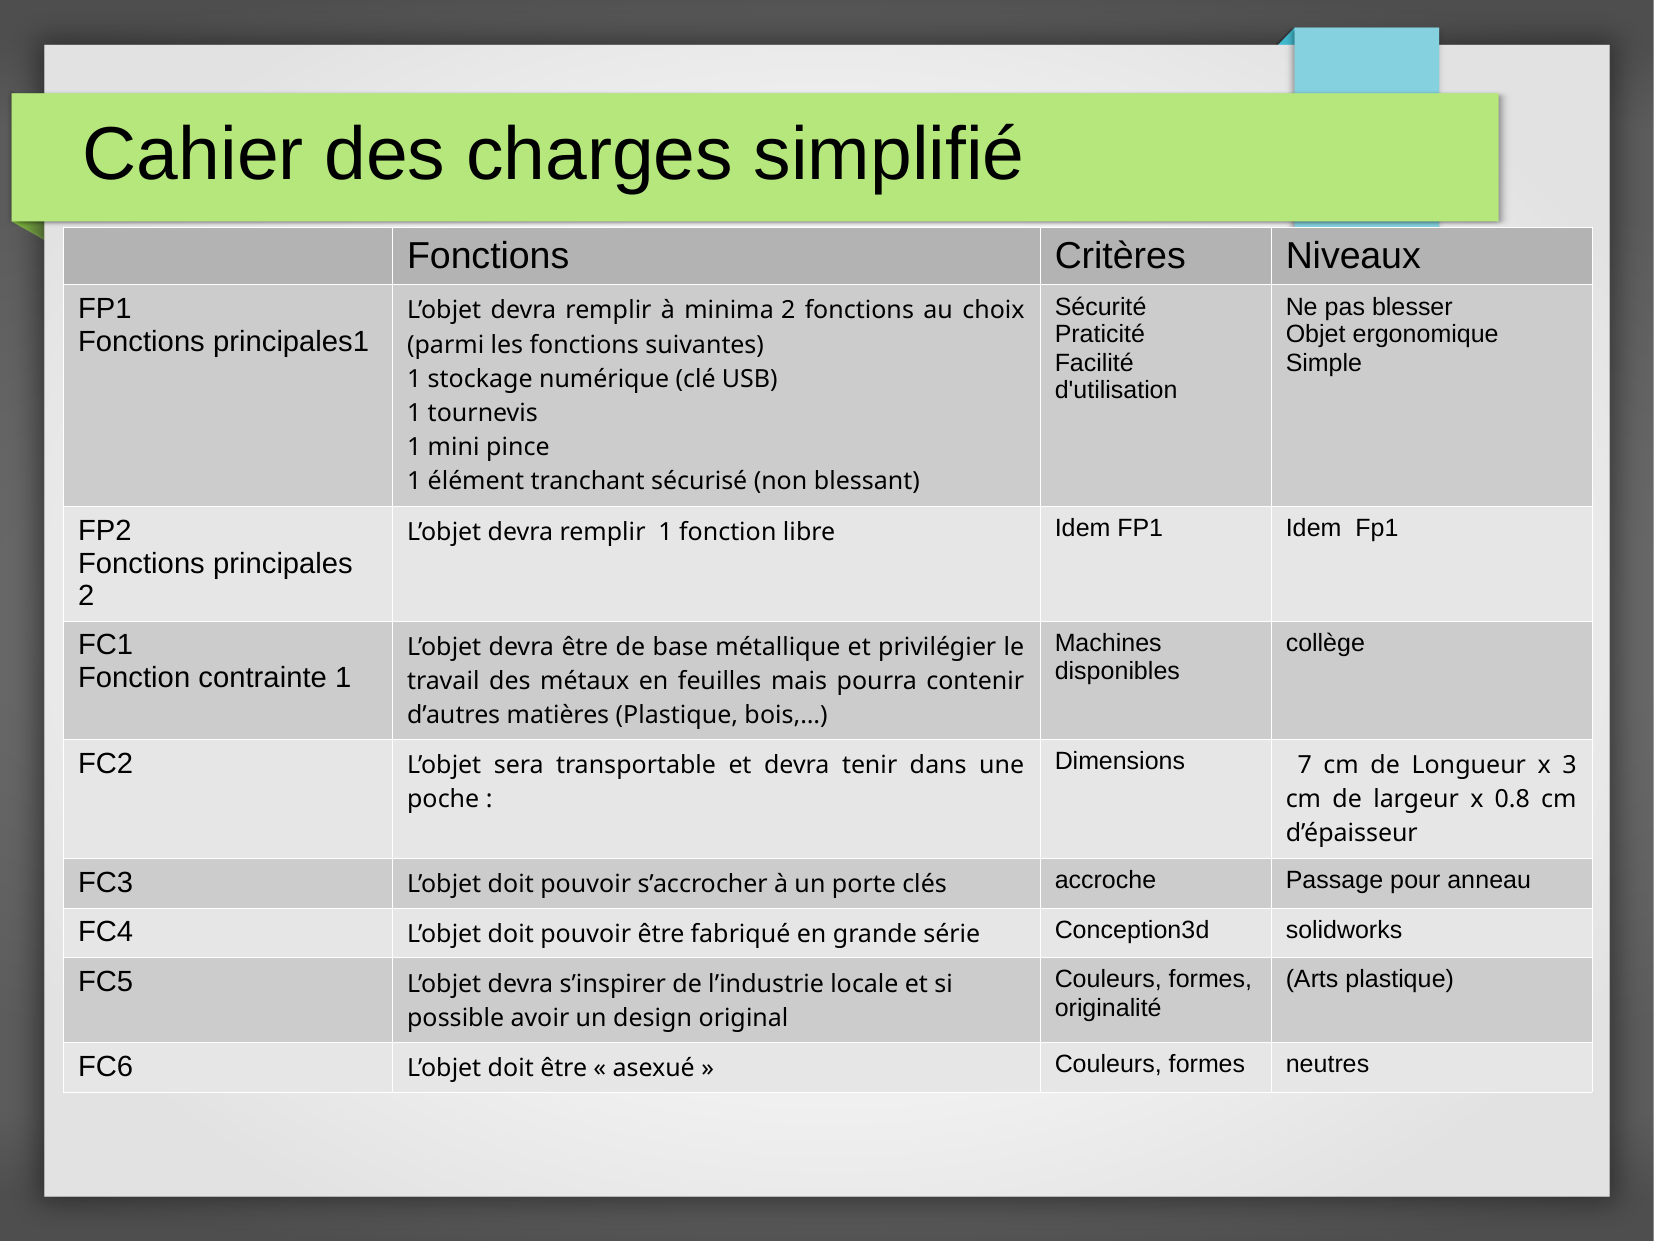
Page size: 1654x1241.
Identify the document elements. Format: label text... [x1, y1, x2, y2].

table_cell L’objet devra s’inspirer de l’industrie locale et si possible avoir un design original [393, 958, 1040, 1042]
table_cell FC4 [64, 909, 392, 957]
table_cell Couleurs, formes, originalité [1041, 958, 1271, 1042]
table_cell neutres [1272, 1043, 1592, 1092]
table_cell L’objet devra remplir 1 fonction libre [393, 507, 1040, 621]
table_cell L’objet devra être de base métallique et privilégier le travail des métaux en feuilles mais pourra contenir d’autres matières (Plastique, bois,…) [393, 622, 1040, 739]
table_cell Dimensions [1041, 740, 1271, 858]
table_cell Passage pour anneau [1272, 859, 1592, 908]
table_cell collège [1272, 622, 1592, 739]
table_cell FC6 [64, 1043, 392, 1092]
table_header Niveaux [1272, 228, 1592, 284]
table_cell FC3 [64, 859, 392, 908]
table_cell (Arts plastique) [1272, 958, 1592, 1042]
table_cell Idem Fp1 [1272, 507, 1592, 621]
table_cell accroche [1041, 859, 1271, 908]
table_cell 7 cm de Longueur x 3 cm de largeur x 0.8 cm d’épaisseur [1272, 740, 1592, 858]
table_cell solidworks [1272, 909, 1592, 957]
table_cell L’objet doit être « asexué » [393, 1043, 1040, 1092]
table_cell FP1 Fonctions principales1 [64, 285, 392, 506]
table_header Critères [1041, 228, 1271, 284]
table_header [64, 228, 392, 284]
table_cell FP2 Fonctions principales 2 [64, 507, 392, 621]
table_cell Couleurs, formes [1041, 1043, 1271, 1092]
table_cell L’objet sera transportable et devra tenir dans une poche : [393, 740, 1040, 858]
table_cell L’objet doit pouvoir s’accrocher à un porte clés [393, 859, 1040, 908]
table_cell Sécurité Praticité Facilité d'utilisation [1041, 285, 1271, 506]
table_header Fonctions [393, 228, 1040, 284]
title Cahier des charges simplifié [82, 94, 1264, 213]
table_cell Ne pas blesser Objet ergonomique Simple [1272, 285, 1592, 506]
picture [0, 0, 1654, 1241]
table_cell Idem FP1 [1041, 507, 1271, 621]
table_cell Machines disponibles [1041, 622, 1271, 739]
table_cell FC2 [64, 740, 392, 858]
table_cell FC1 Fonction contrainte 1 [64, 622, 392, 739]
table_cell Conception3d [1041, 909, 1271, 957]
table_cell L’objet devra remplir à minima 2 fonctions au choix (parmi les fonctions suivantes) 1 stockage numérique (clé USB) 1 tournevis 1 mini pince 1 élément tranchant sécurisé (non blessant) [393, 285, 1040, 506]
table_cell FC5 [64, 958, 392, 1042]
table_cell L’objet doit pouvoir être fabriqué en grande série [393, 909, 1040, 957]
